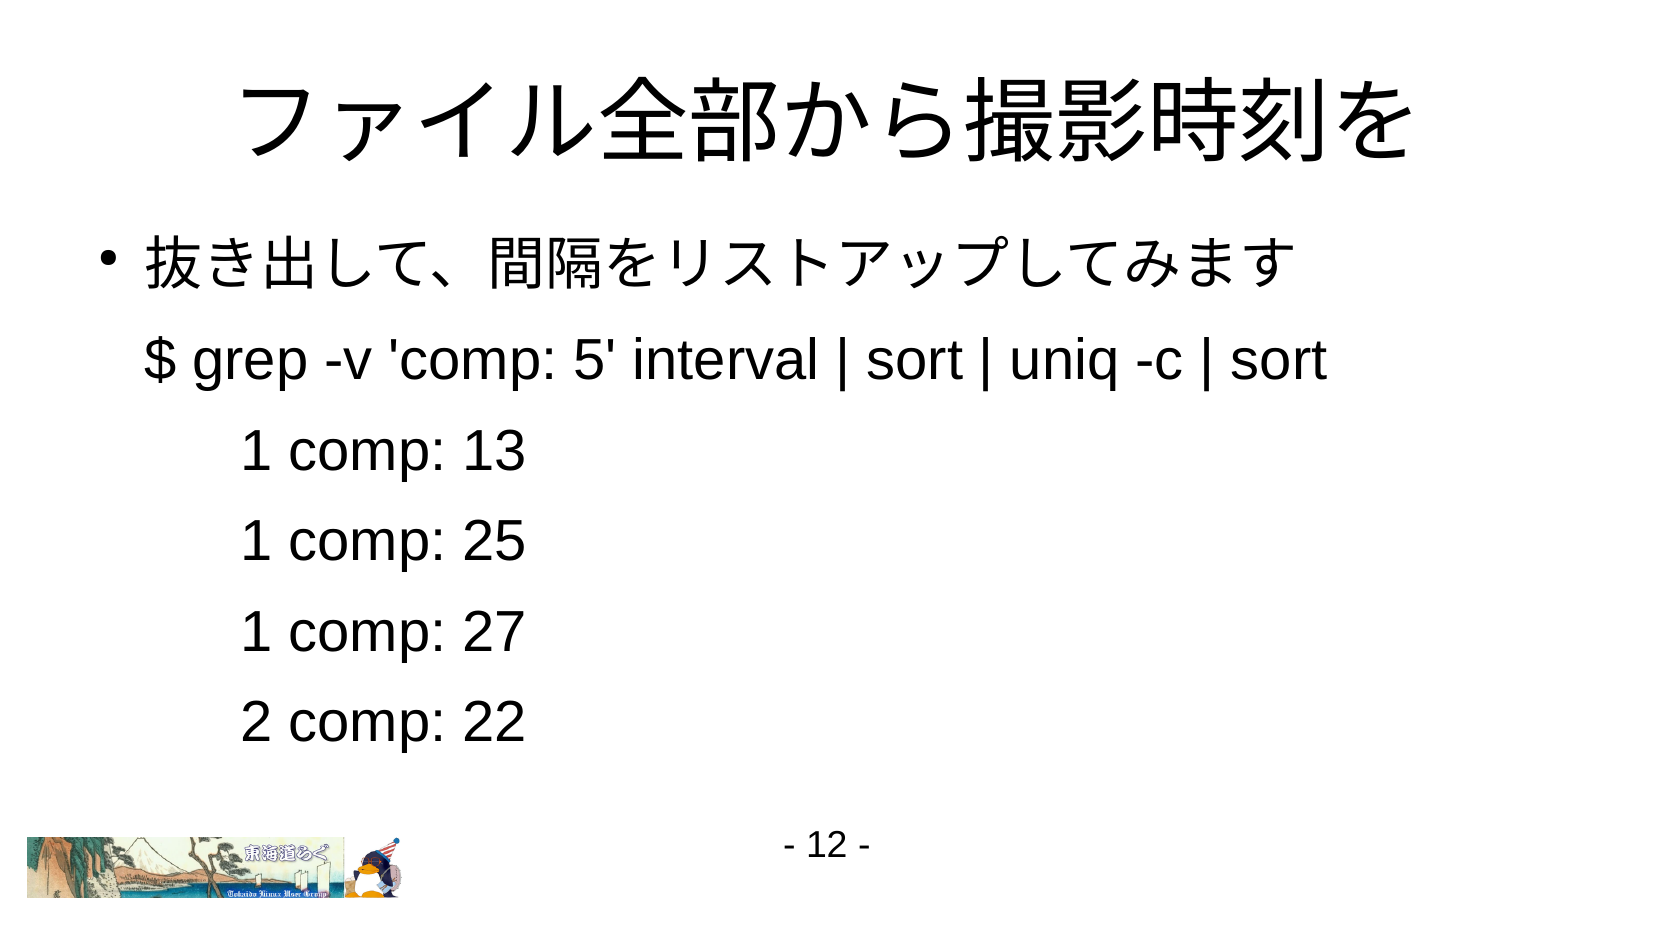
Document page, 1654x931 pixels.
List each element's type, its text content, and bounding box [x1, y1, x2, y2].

title ファイル全部から撮影時刻を [82, 37, 1571, 193]
picture [27, 837, 402, 898]
list 抜き出して、間隔をリストアップしてみます $ grep -v 'comp: 5' interval | sort | uniq -c | sort 1 comp: 13 1 comp: 25 1 comp: 27 2 comp: 22 [82, 217, 1571, 758]
text_box - <番号> - [728, 811, 926, 877]
